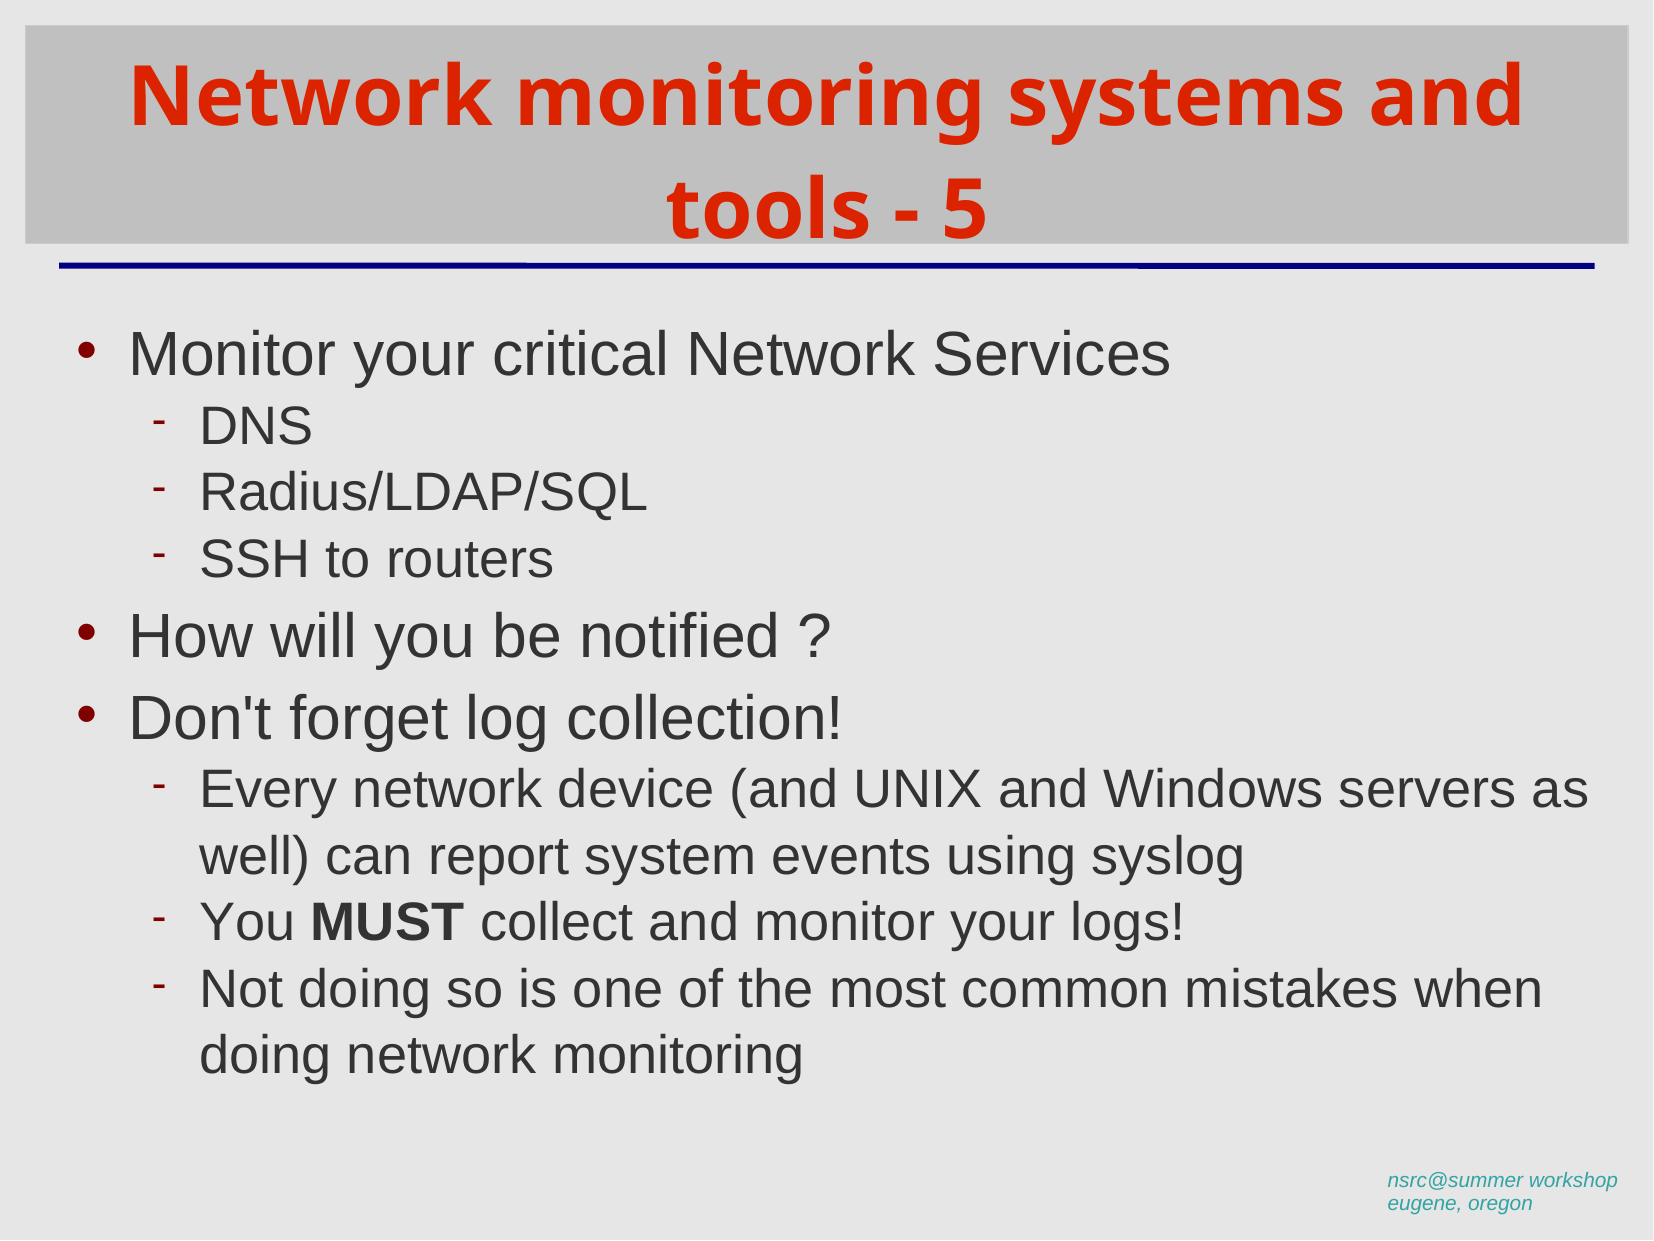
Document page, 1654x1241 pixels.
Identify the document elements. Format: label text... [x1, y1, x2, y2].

list Monitor your critical Network Services DNS Radius/LDAP/SQL SSH to routers How will you be notified ? Don't forget log collection! Every network device (and UNIX and Windows servers as well) can report system events using syslog You MUST collect and monitor your logs! Not doing so is one of the most common mistakes when doing network monitoring [59, 322, 1595, 1132]
title Network monitoring systems and tools - 5 [121, 46, 1534, 254]
